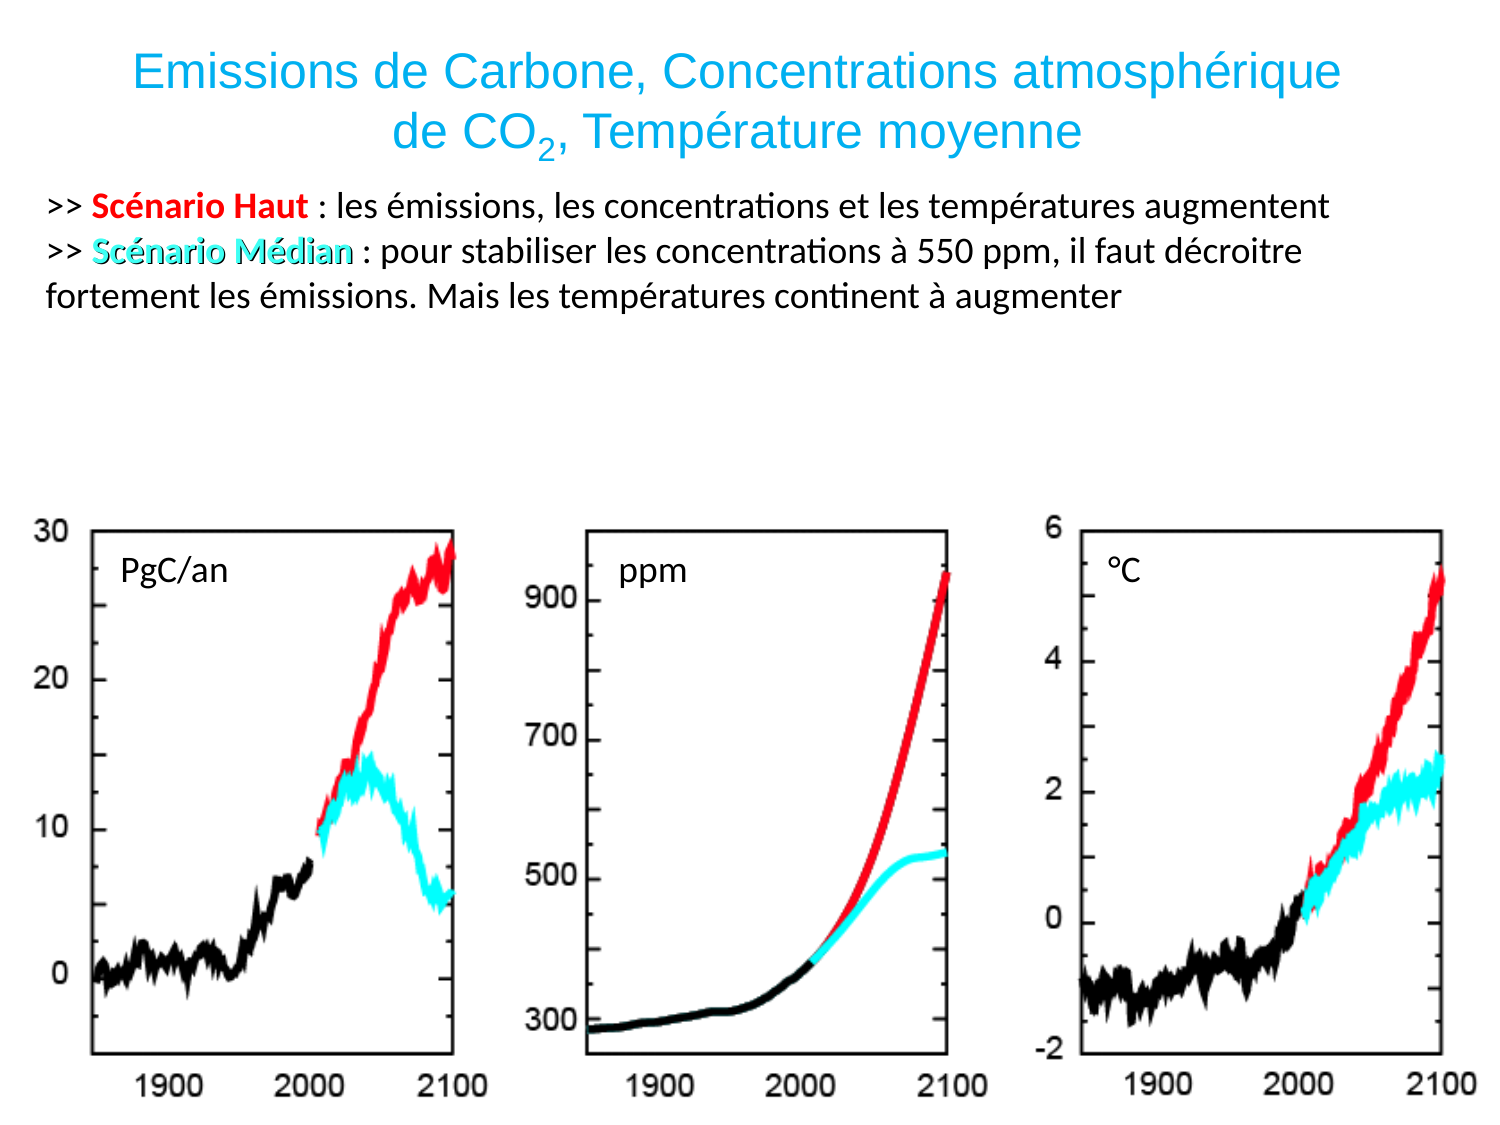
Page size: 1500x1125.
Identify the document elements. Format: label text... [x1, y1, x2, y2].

text_box >> Scénario Haut : les émissions, les concentrations et les températures augmentent >> Scénario Médian : pour stabiliser les concentrations à 550 ppm, il faut décroitre fortement les émissions. Mais les températures continent à augmenter [30, 173, 1460, 324]
text_box °C [1093, 537, 1157, 598]
text_box PgC/an [105, 537, 245, 598]
text_box ppm [603, 537, 703, 598]
text_box Emissions de Carbone, Concentrations atmosphérique de CO2, Température moyenne [105, 31, 1371, 174]
picture [0, 473, 1500, 1124]
